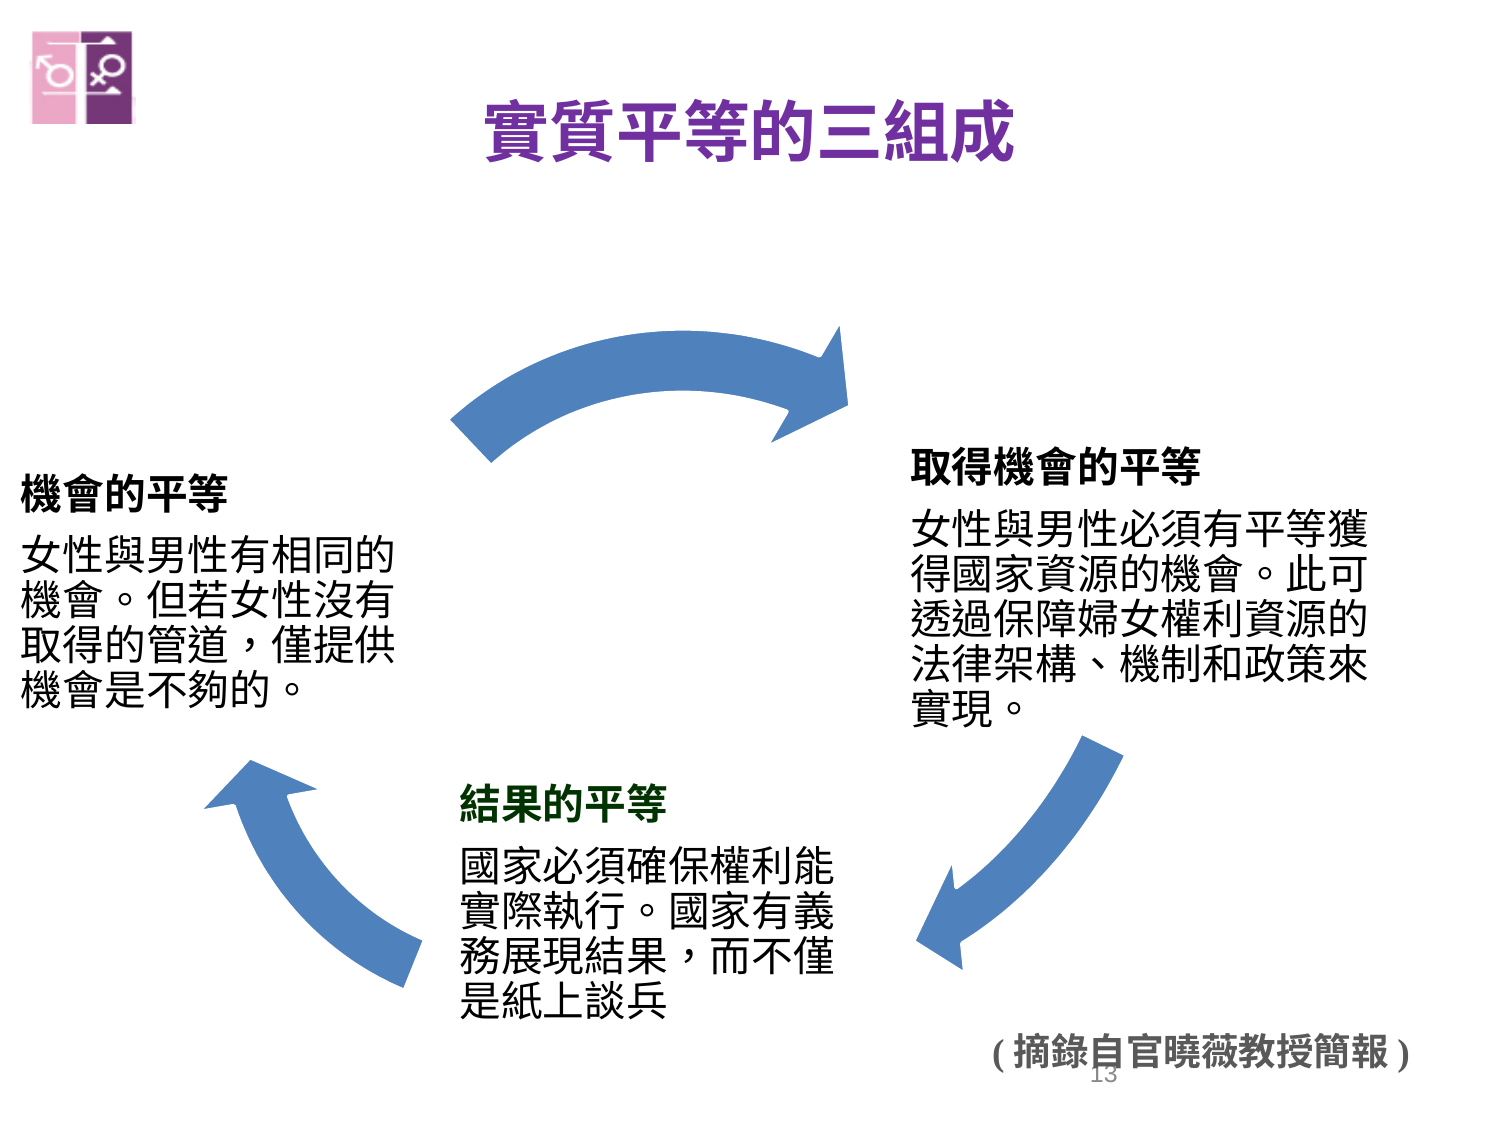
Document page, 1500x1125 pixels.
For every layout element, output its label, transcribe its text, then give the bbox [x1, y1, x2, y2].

text_box [197, 757, 426, 991]
text_box 機會的平等 女性與男性有相同的機會。但若女性沒有取得的管道，僅提供機會是不夠的。 [18, 444, 432, 744]
text_box 13 [1074, 1042, 1426, 1103]
text_box (摘錄自官曉薇教授簡報) [963, 1000, 1425, 1085]
text_box 取得機會的平等 女性與男性必須有平等獲得國家資源的機會。此可透過保障婦女權利資源的法律架構、機制和政策來實現。 [907, 440, 1407, 740]
text_box [446, 318, 851, 467]
text_box 結果的平等 國家必須確保權利能實際執行。國家有義務展現結果，而不僅是紙上談兵 [456, 754, 870, 1055]
title 實質平等的三組成 [50, 66, 1451, 194]
text_box [913, 740, 1127, 975]
